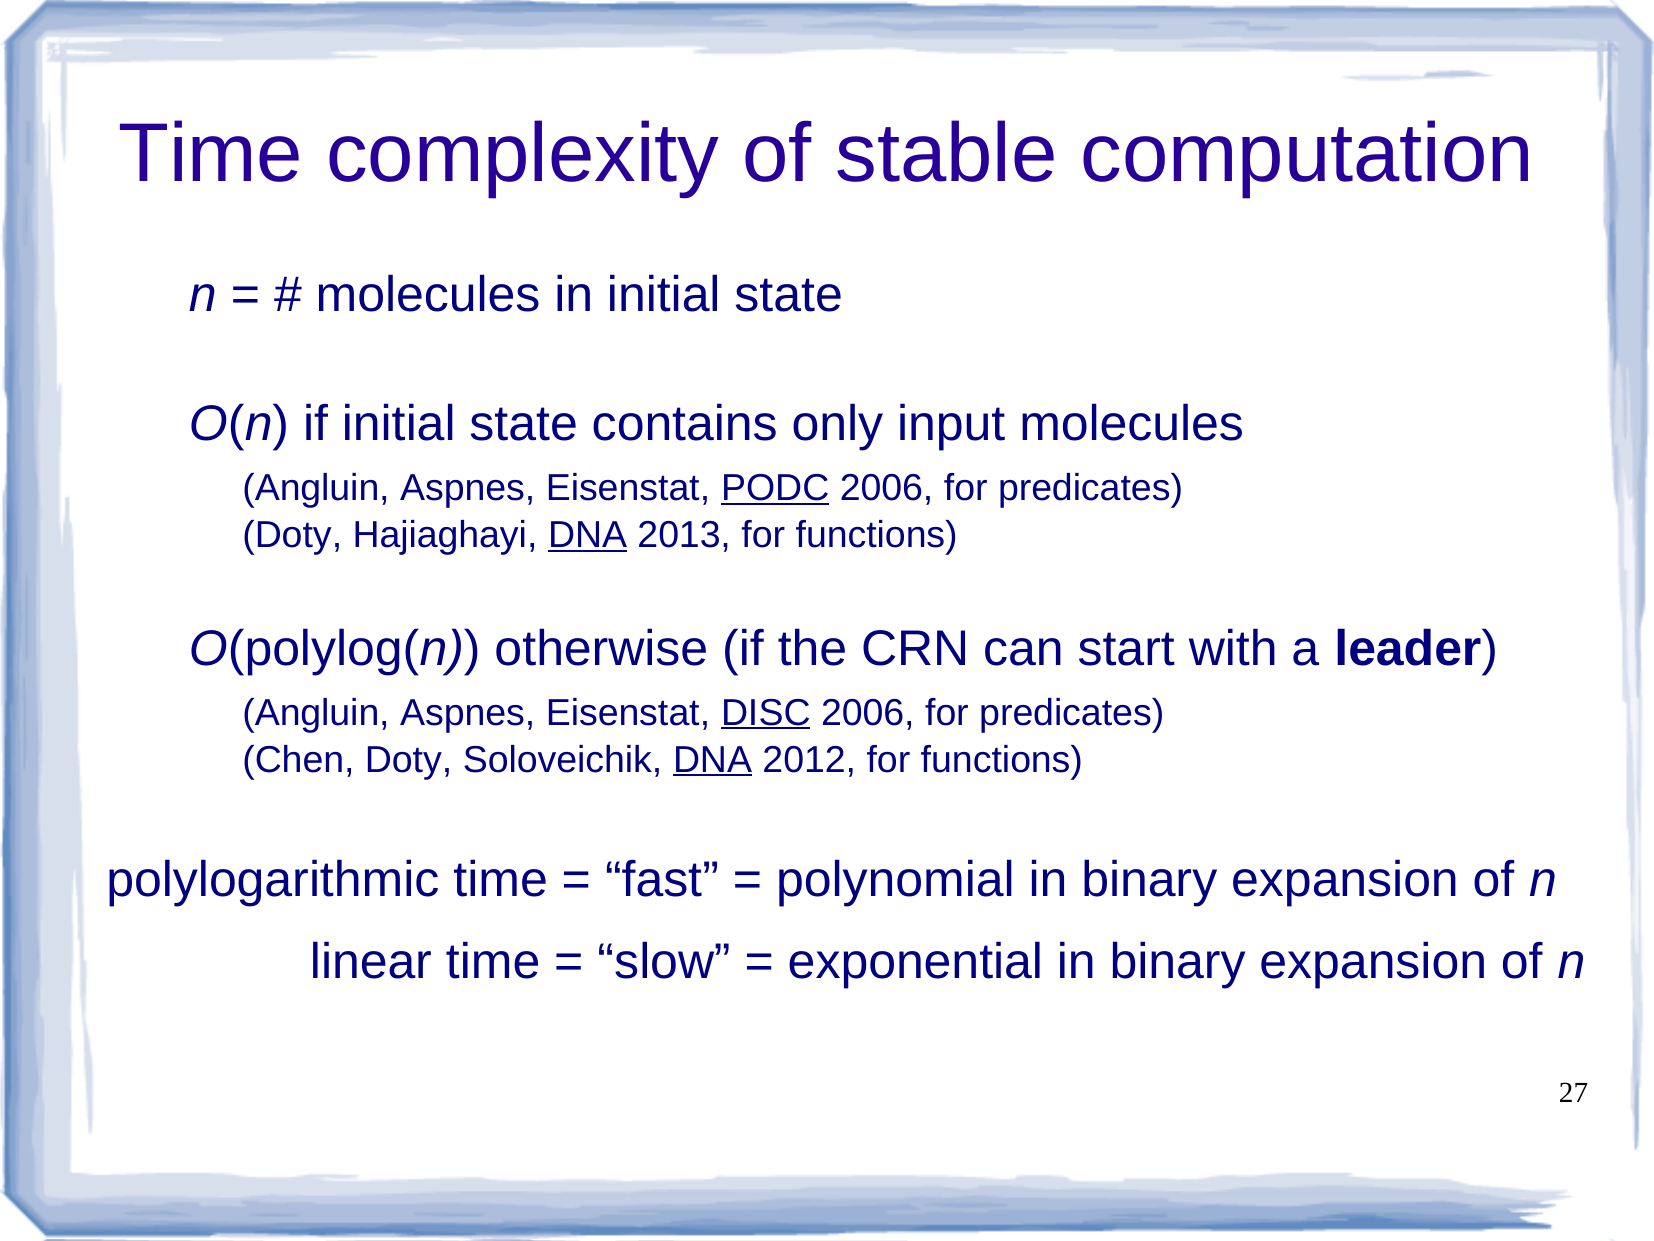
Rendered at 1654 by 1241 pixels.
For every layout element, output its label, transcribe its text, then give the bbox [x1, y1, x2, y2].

text_box (Doty, Hajiaghayi, DNA 2013, for functions) [242, 513, 1536, 556]
picture [0, 0, 1654, 1241]
title Time complexity of stable computation [82, 49, 1571, 257]
text_box linear time = “slow” = exponential in binary expansion of n [302, 932, 1593, 990]
text_box (Chen, Doty, Soloveichik, DNA 2012, for functions) [242, 738, 1536, 781]
list n = # molecules in initial state [118, 265, 1571, 329]
list O(n) if initial state contains only input molecules [118, 395, 1571, 459]
list polylogarithmic time = “fast” = polynomial in binary expansion of n [105, 850, 1558, 908]
text_box (Angluin, Aspnes, Eisenstat, PODC 2006, for predicates) [242, 466, 1536, 509]
text_box (Angluin, Aspnes, Eisenstat, DISC 2006, for predicates) [242, 691, 1536, 734]
list O(polylog(n)) otherwise (if the CRN can start with a leader) [118, 620, 1571, 683]
